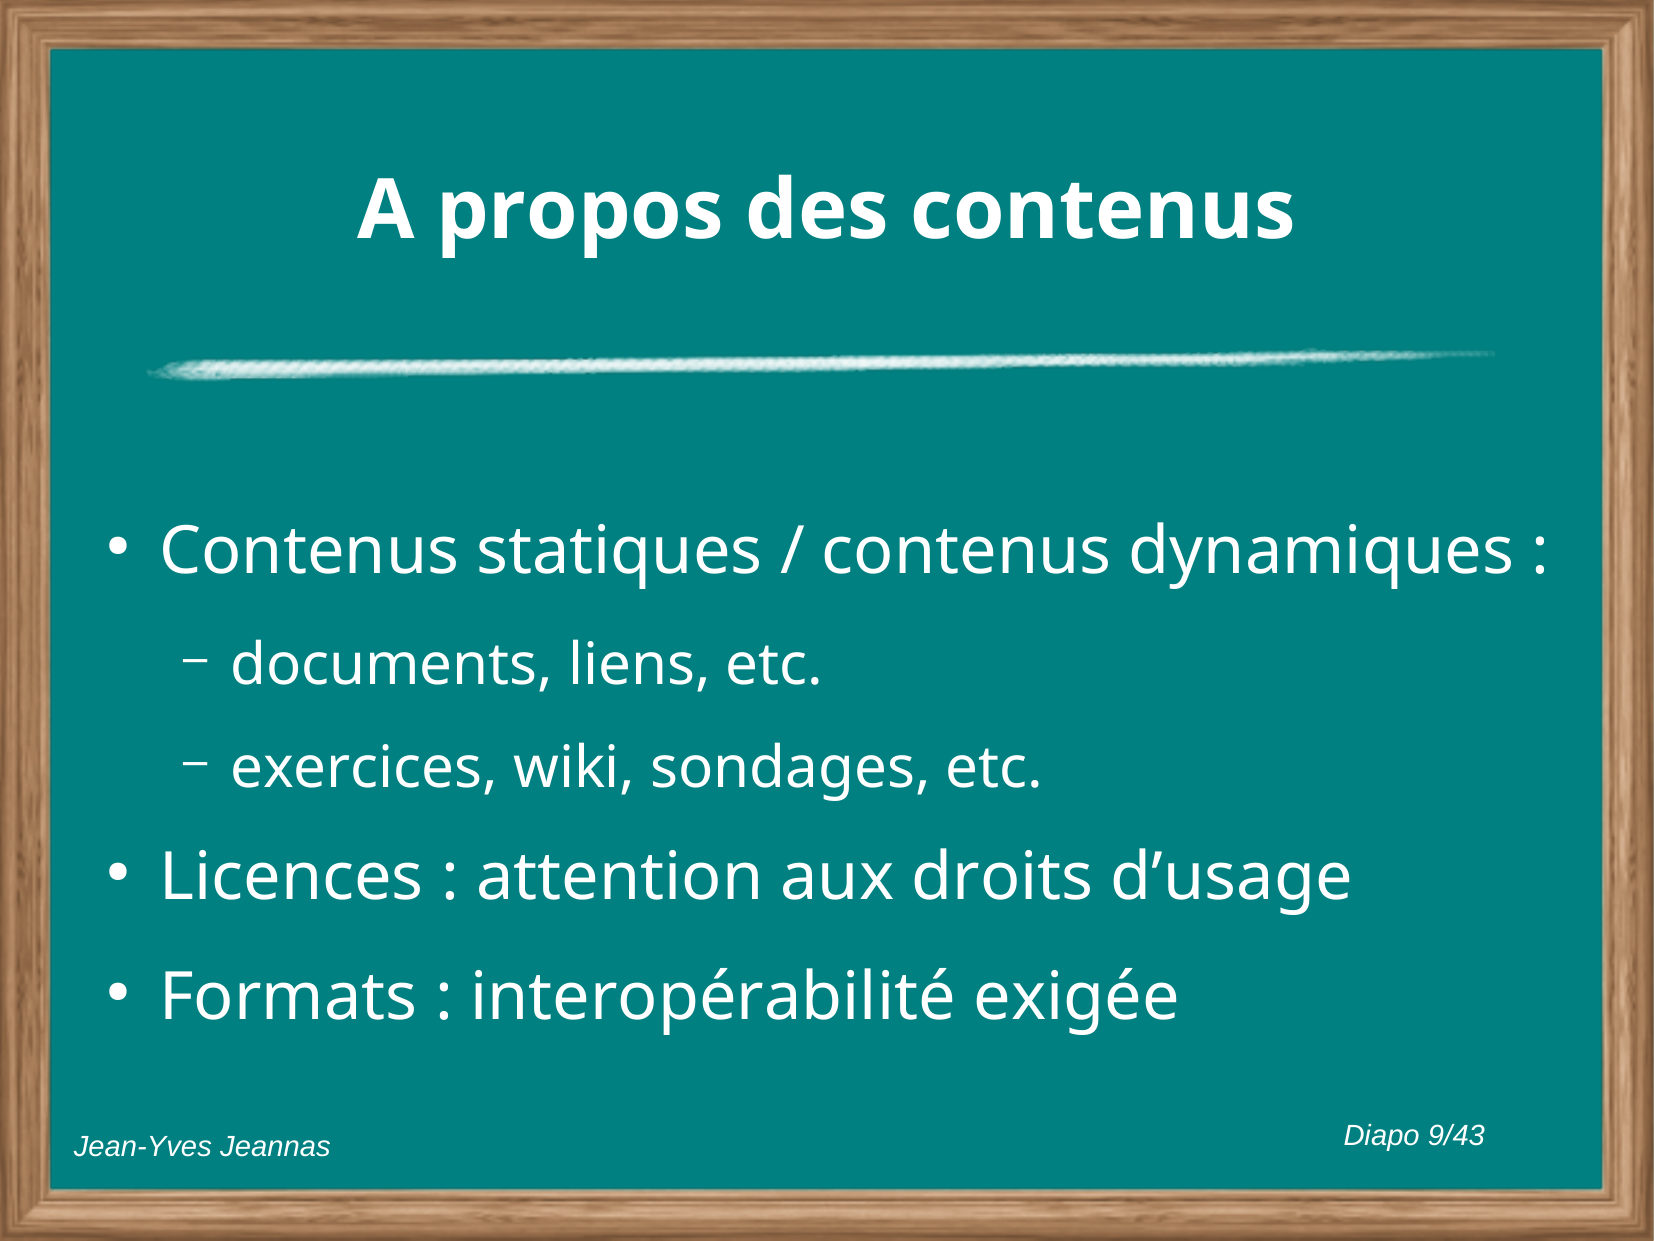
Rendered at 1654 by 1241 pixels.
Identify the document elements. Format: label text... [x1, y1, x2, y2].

picture [0, 0, 1654, 1241]
list Contenus statiques / contenus dynamiques : documents, liens, etc. exercices, wiki, sondages, etc. Licences : attention aux droits d’usage Formats : interopérabilité exigée [88, 501, 1565, 1152]
title A propos des contenus [88, 88, 1565, 325]
